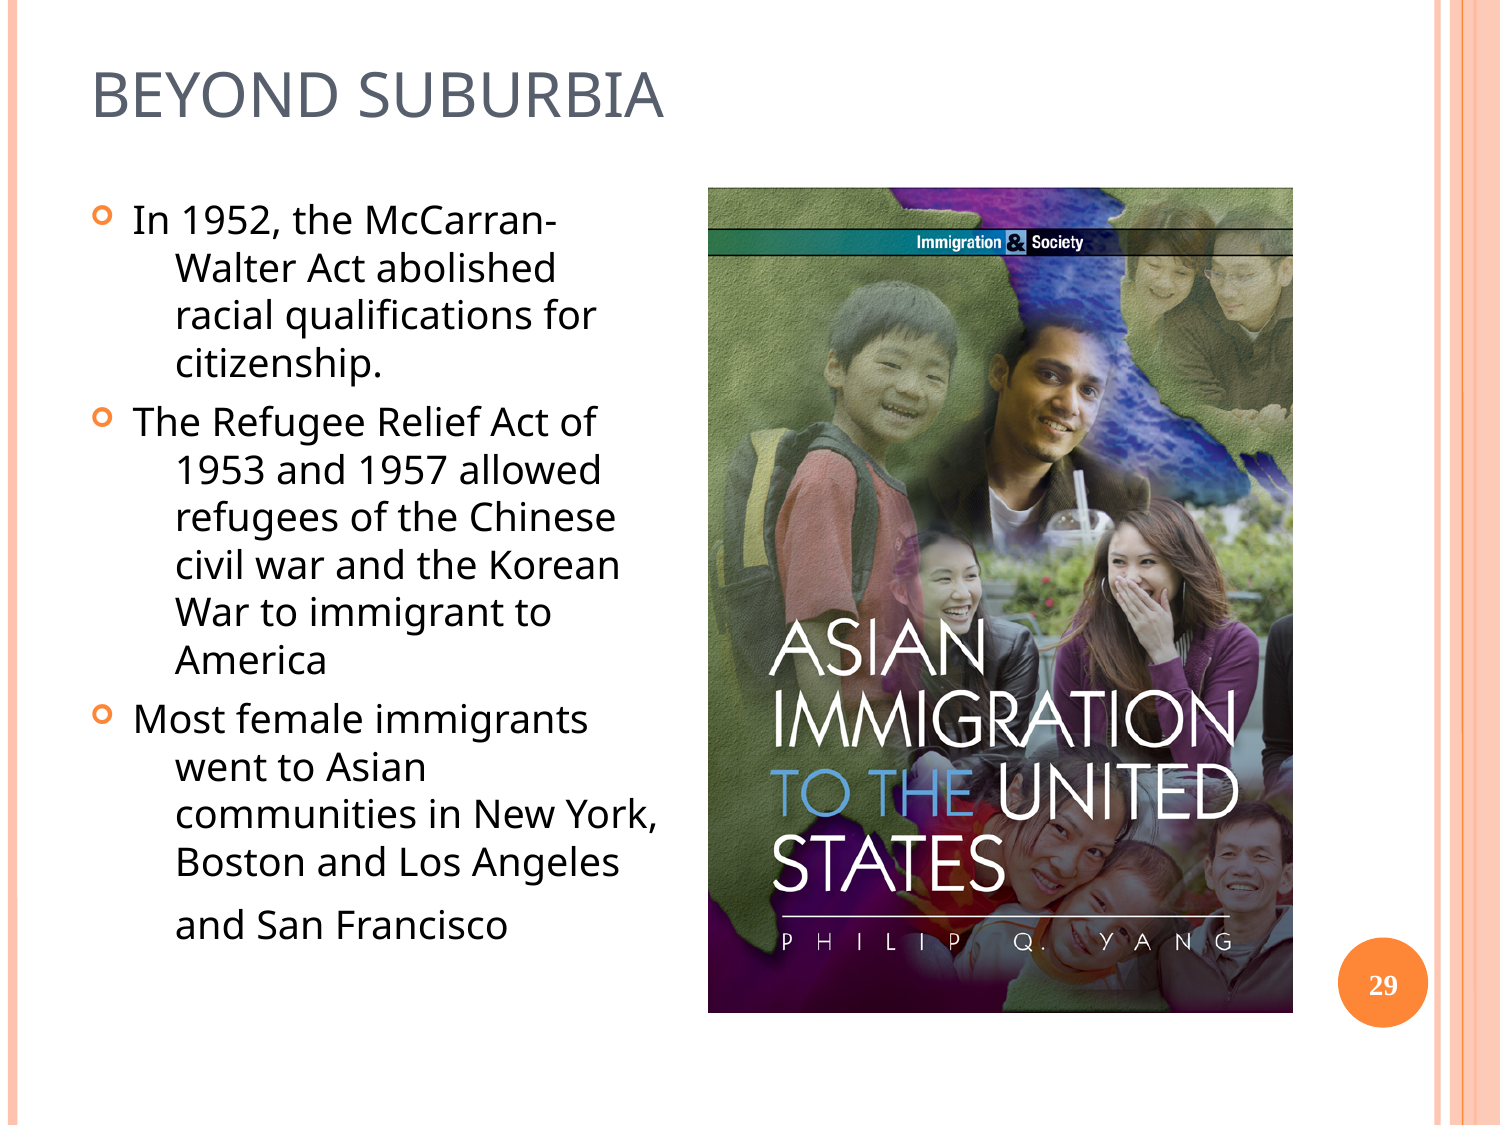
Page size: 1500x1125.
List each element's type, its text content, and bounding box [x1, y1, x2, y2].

list In 1952, the McCarran-Walter Act abolished racial qualifications for citizenship. The Refugee Relief Act of 1953 and 1957 allowed refugees of the Chinese civil war and the Korean War to immigrant to America Most female immigrants went to Asian communities in New York, Boston and Los Angeles and San Francisco [75, 187, 676, 1013]
picture [708, 187, 1293, 1013]
text_box [1333, 940, 1434, 1027]
title Beyond Suburbia [75, 45, 1300, 138]
